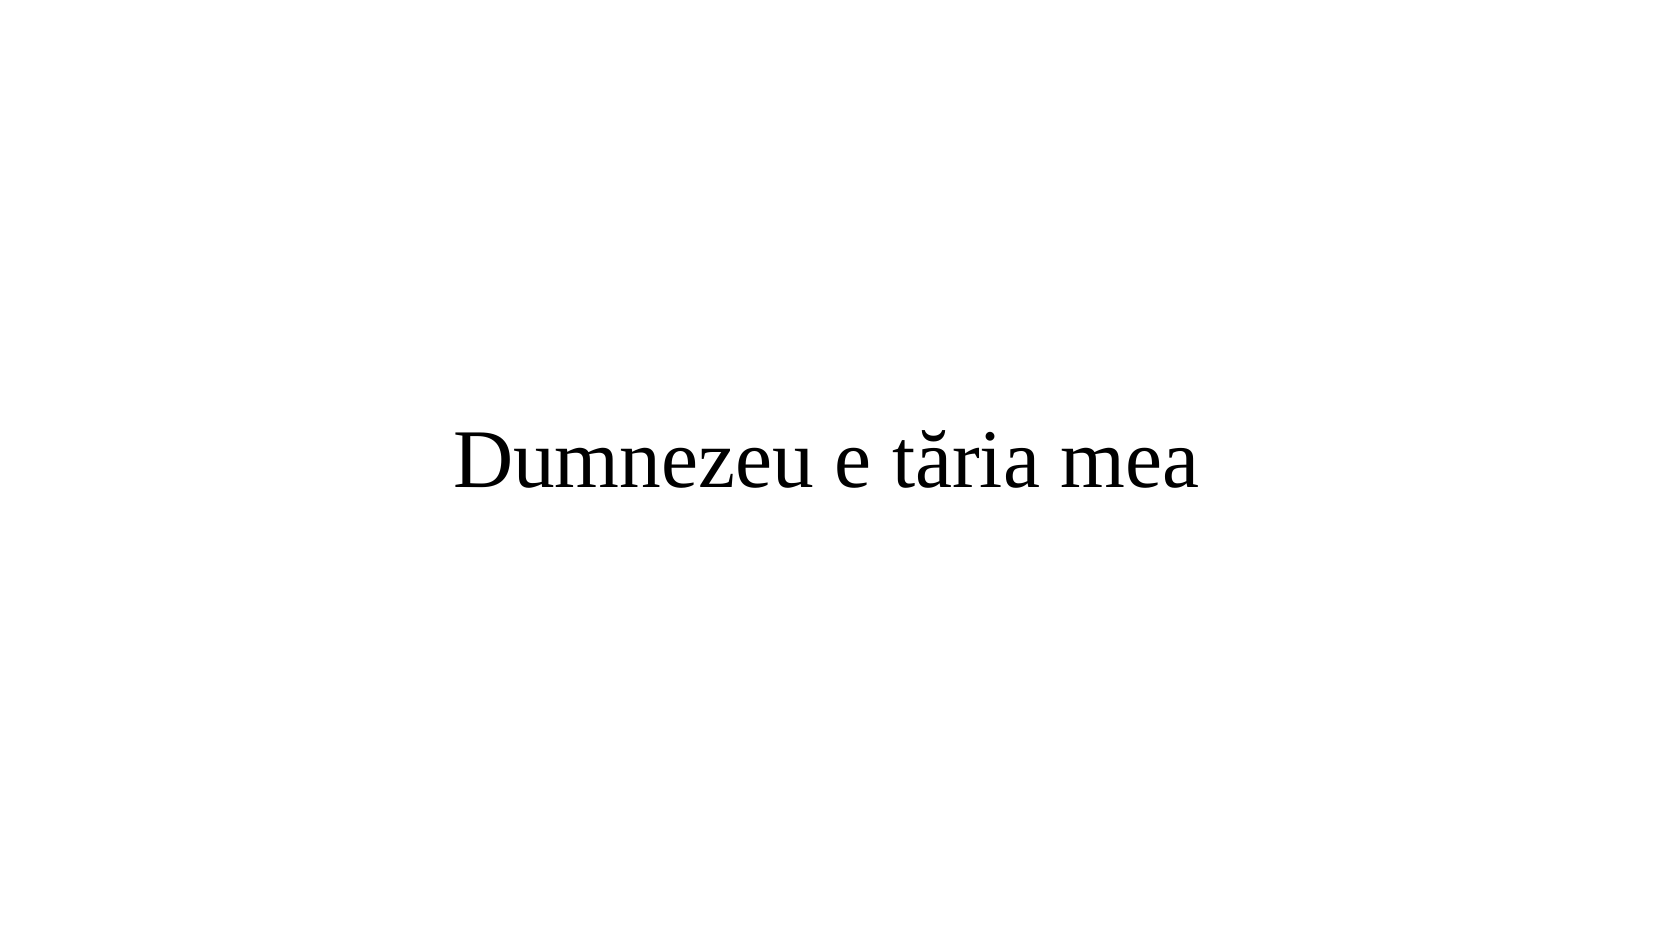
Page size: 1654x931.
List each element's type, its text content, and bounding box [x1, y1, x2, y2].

subtitle Dumnezeu e tăria mea [0, 396, 1654, 505]
